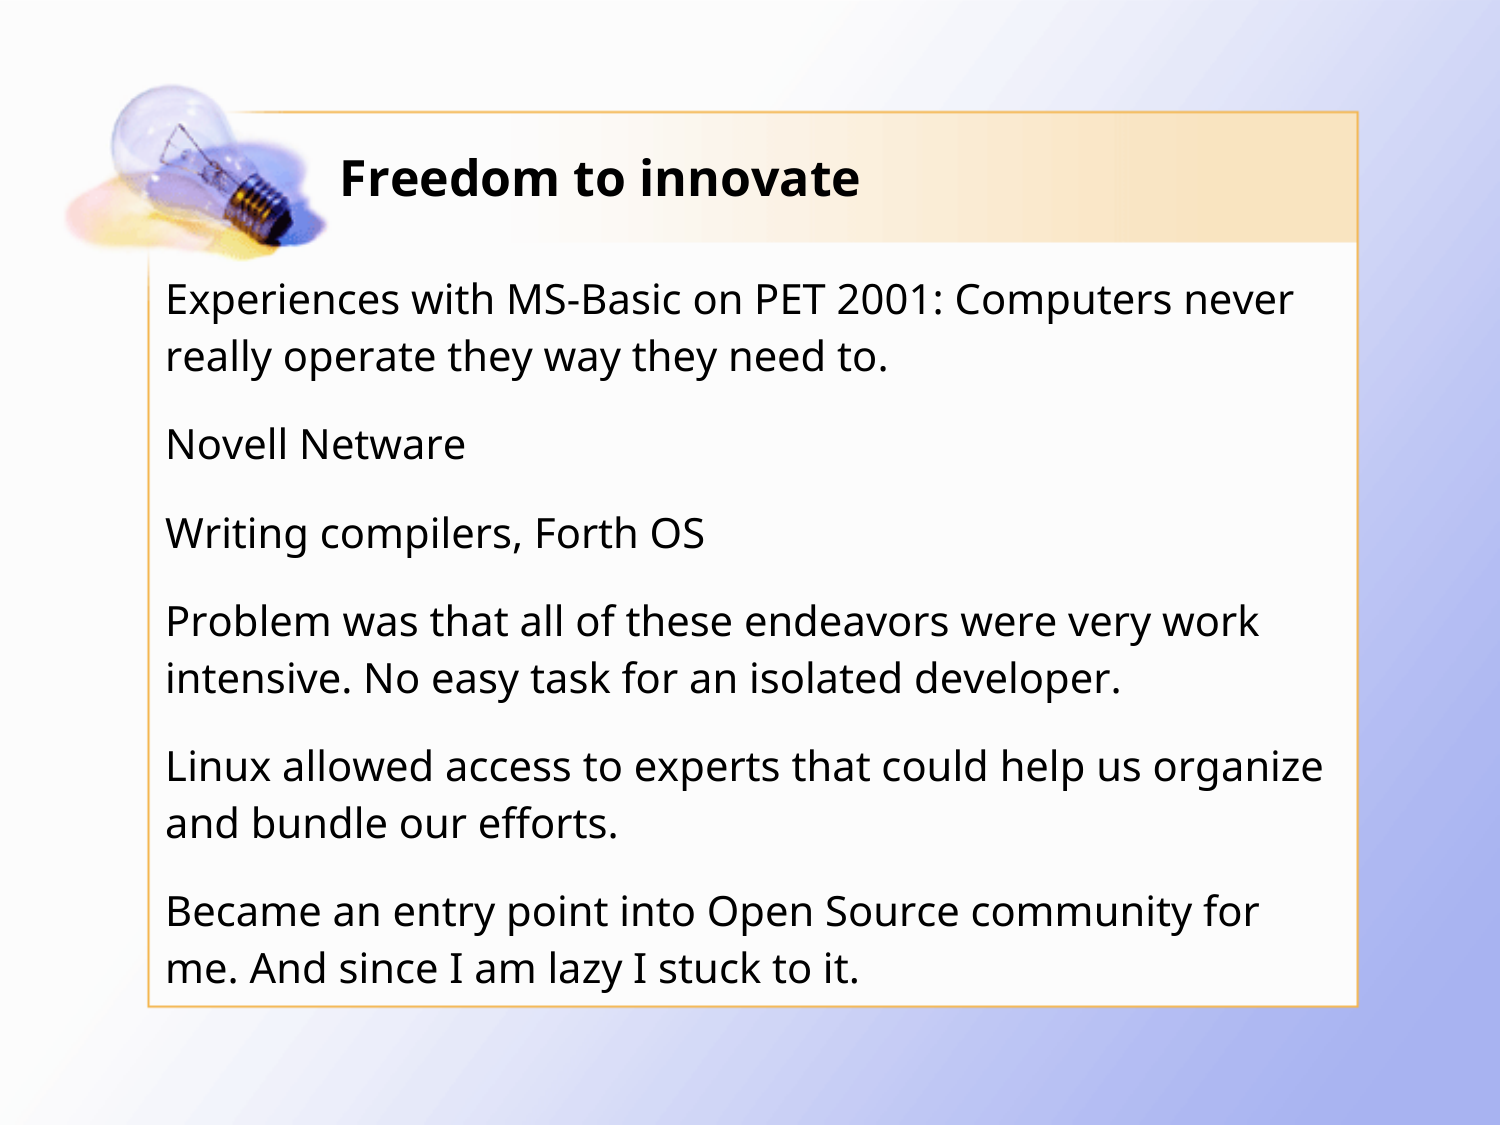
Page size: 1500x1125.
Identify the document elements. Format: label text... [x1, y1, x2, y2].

list Experiences with MS-Basic on PET 2001: Computers never really operate they way they need to. Novell Netware Writing compilers, Forth OS Problem was that all of these endeavors were very work intensive. No easy task for an isolated developer. Linux allowed access to experts that could help us organize and bundle our efforts. Became an entry point into Open Source community for me. And since I am lazy I stuck to it. [150, 262, 1351, 937]
picture [0, 0, 1500, 1125]
title Freedom to innovate [324, 134, 1275, 222]
